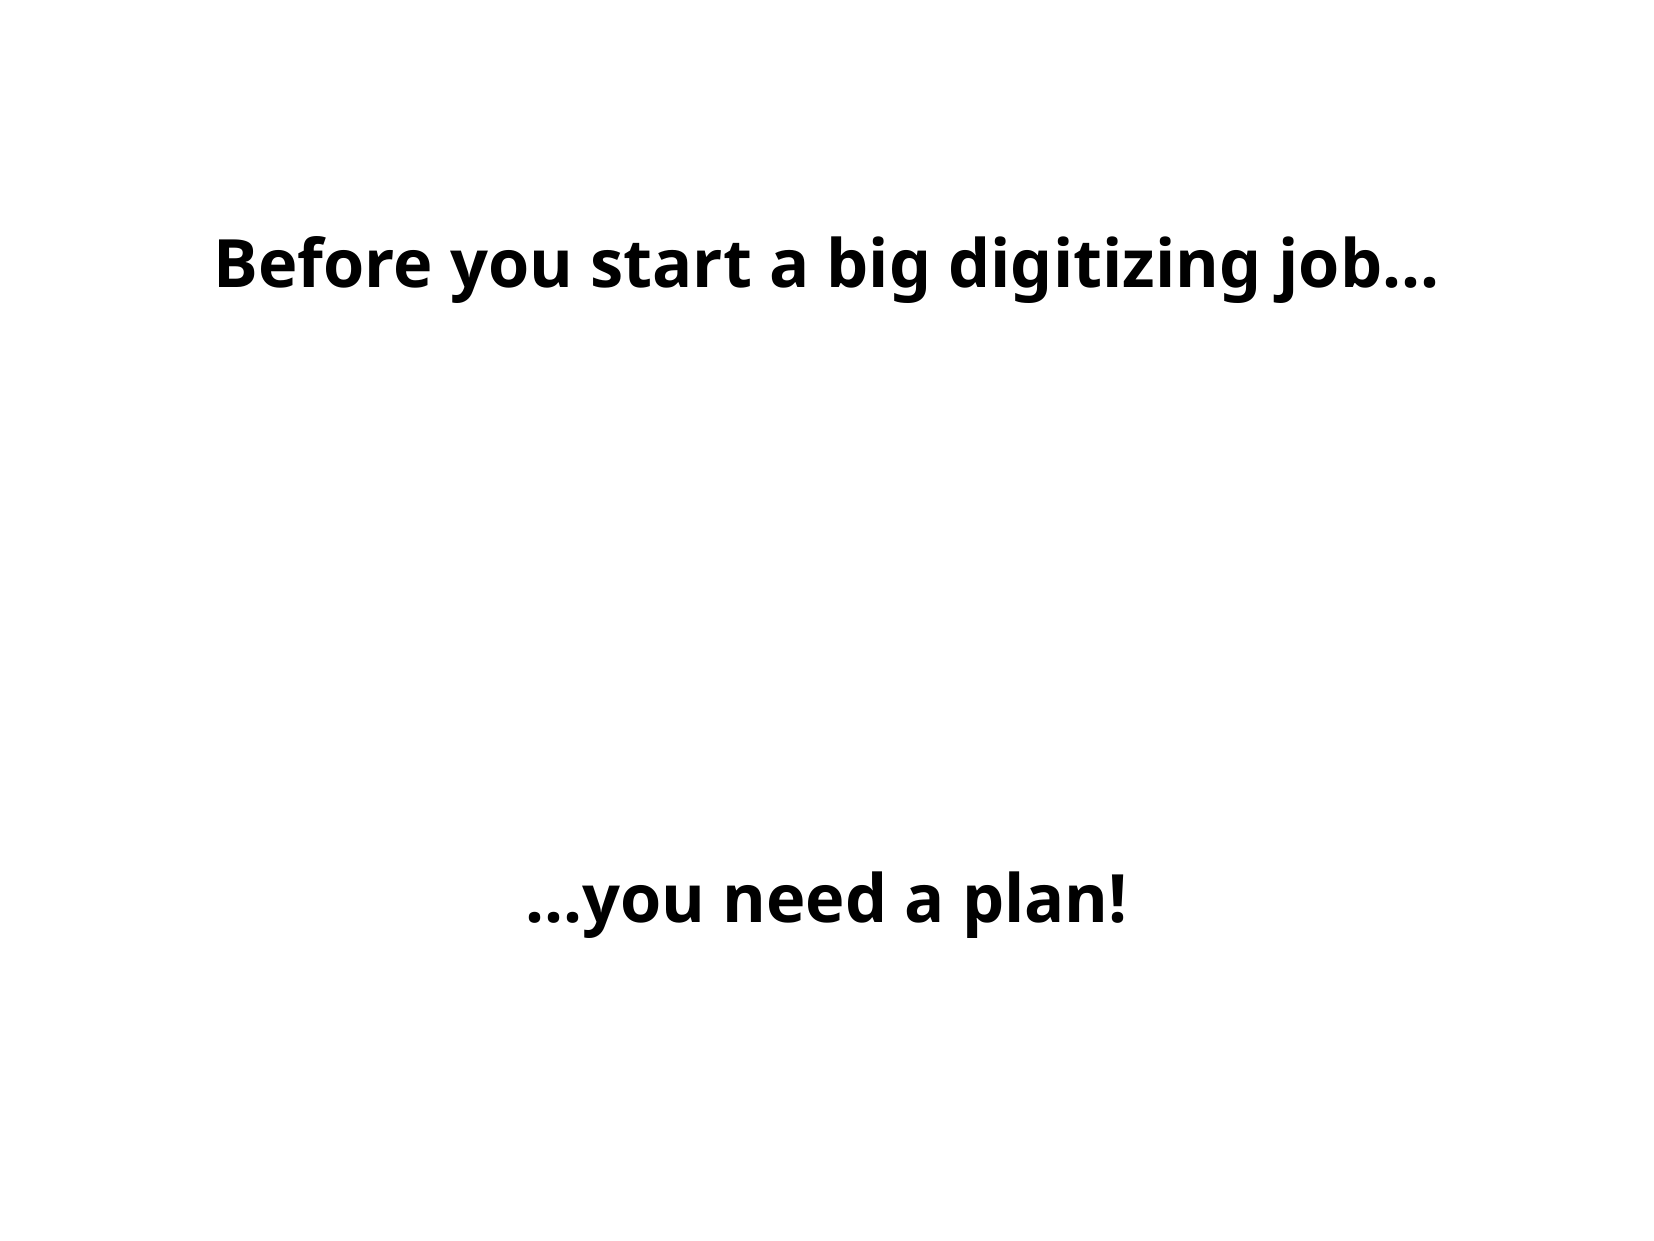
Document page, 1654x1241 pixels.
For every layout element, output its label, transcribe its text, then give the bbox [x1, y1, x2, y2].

subtitle Before you start a big digitizing job... ...you need a plan! [82, 49, 1571, 1109]
